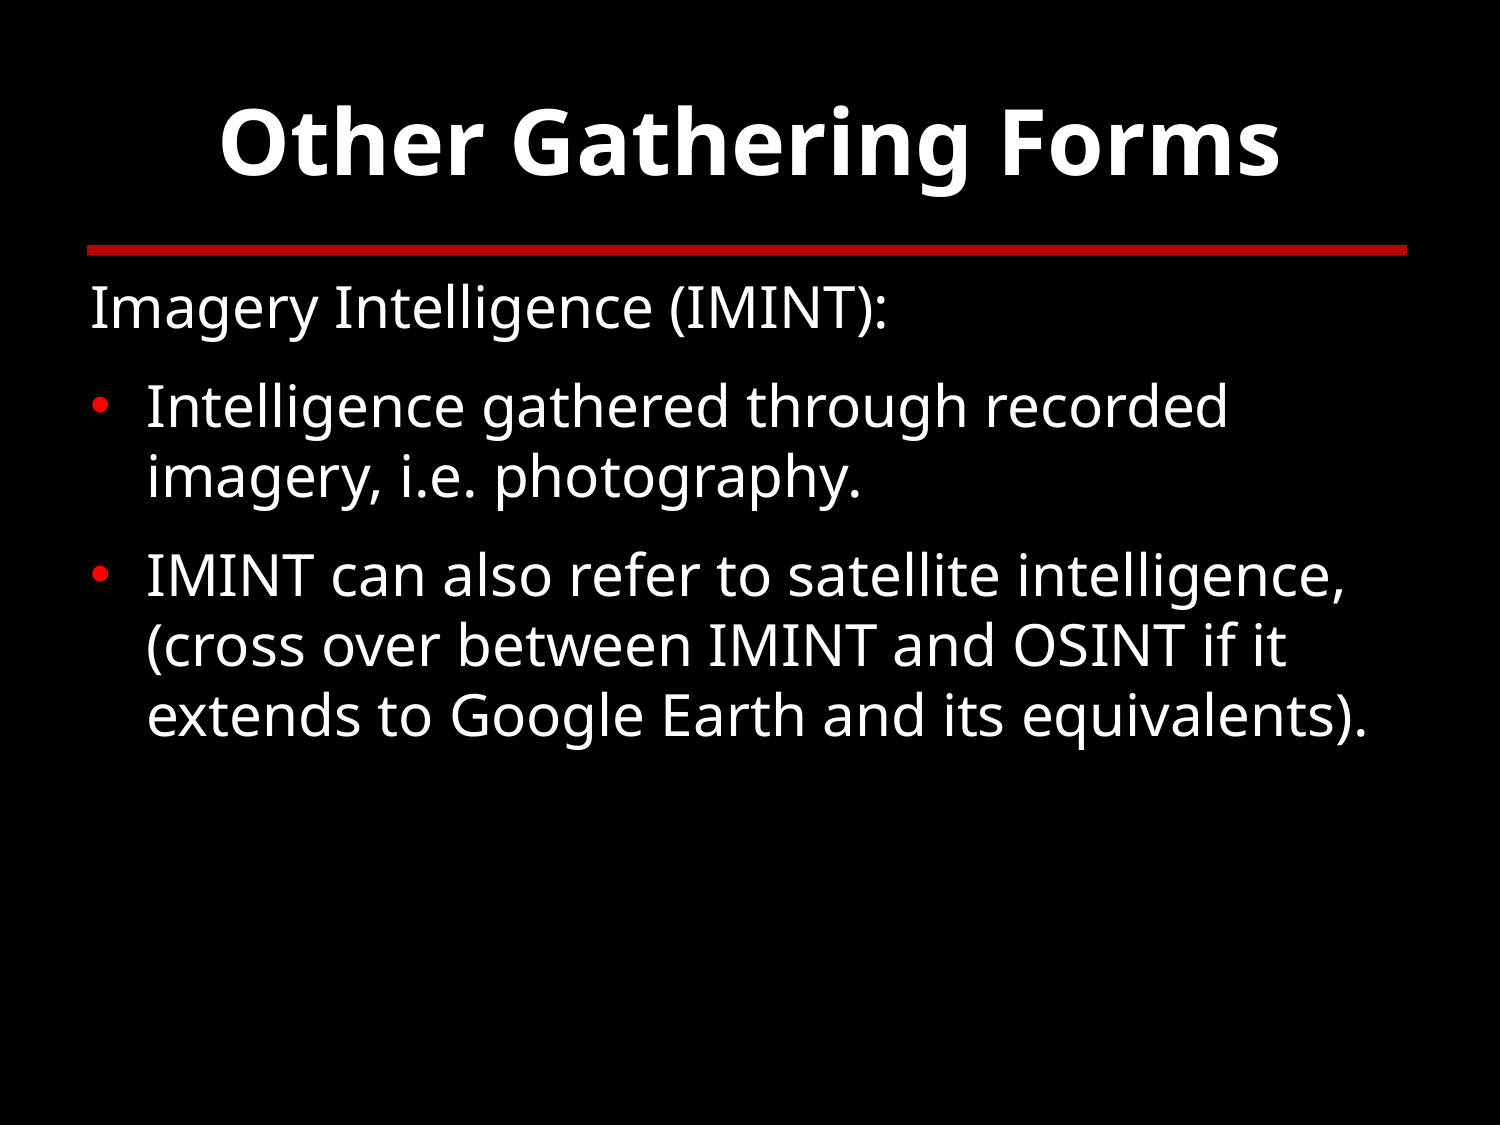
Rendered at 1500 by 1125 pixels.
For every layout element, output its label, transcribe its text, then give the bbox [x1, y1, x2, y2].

title Other Gathering Forms [75, 45, 1425, 233]
list Imagery Intelligence (IMINT): Intelligence gathered through recorded imagery, i.e. photography. IMINT can also refer to satellite intelligence, (cross over between IMINT and OSINT if it extends to Google Earth and its equivalents). [75, 262, 1425, 1005]
